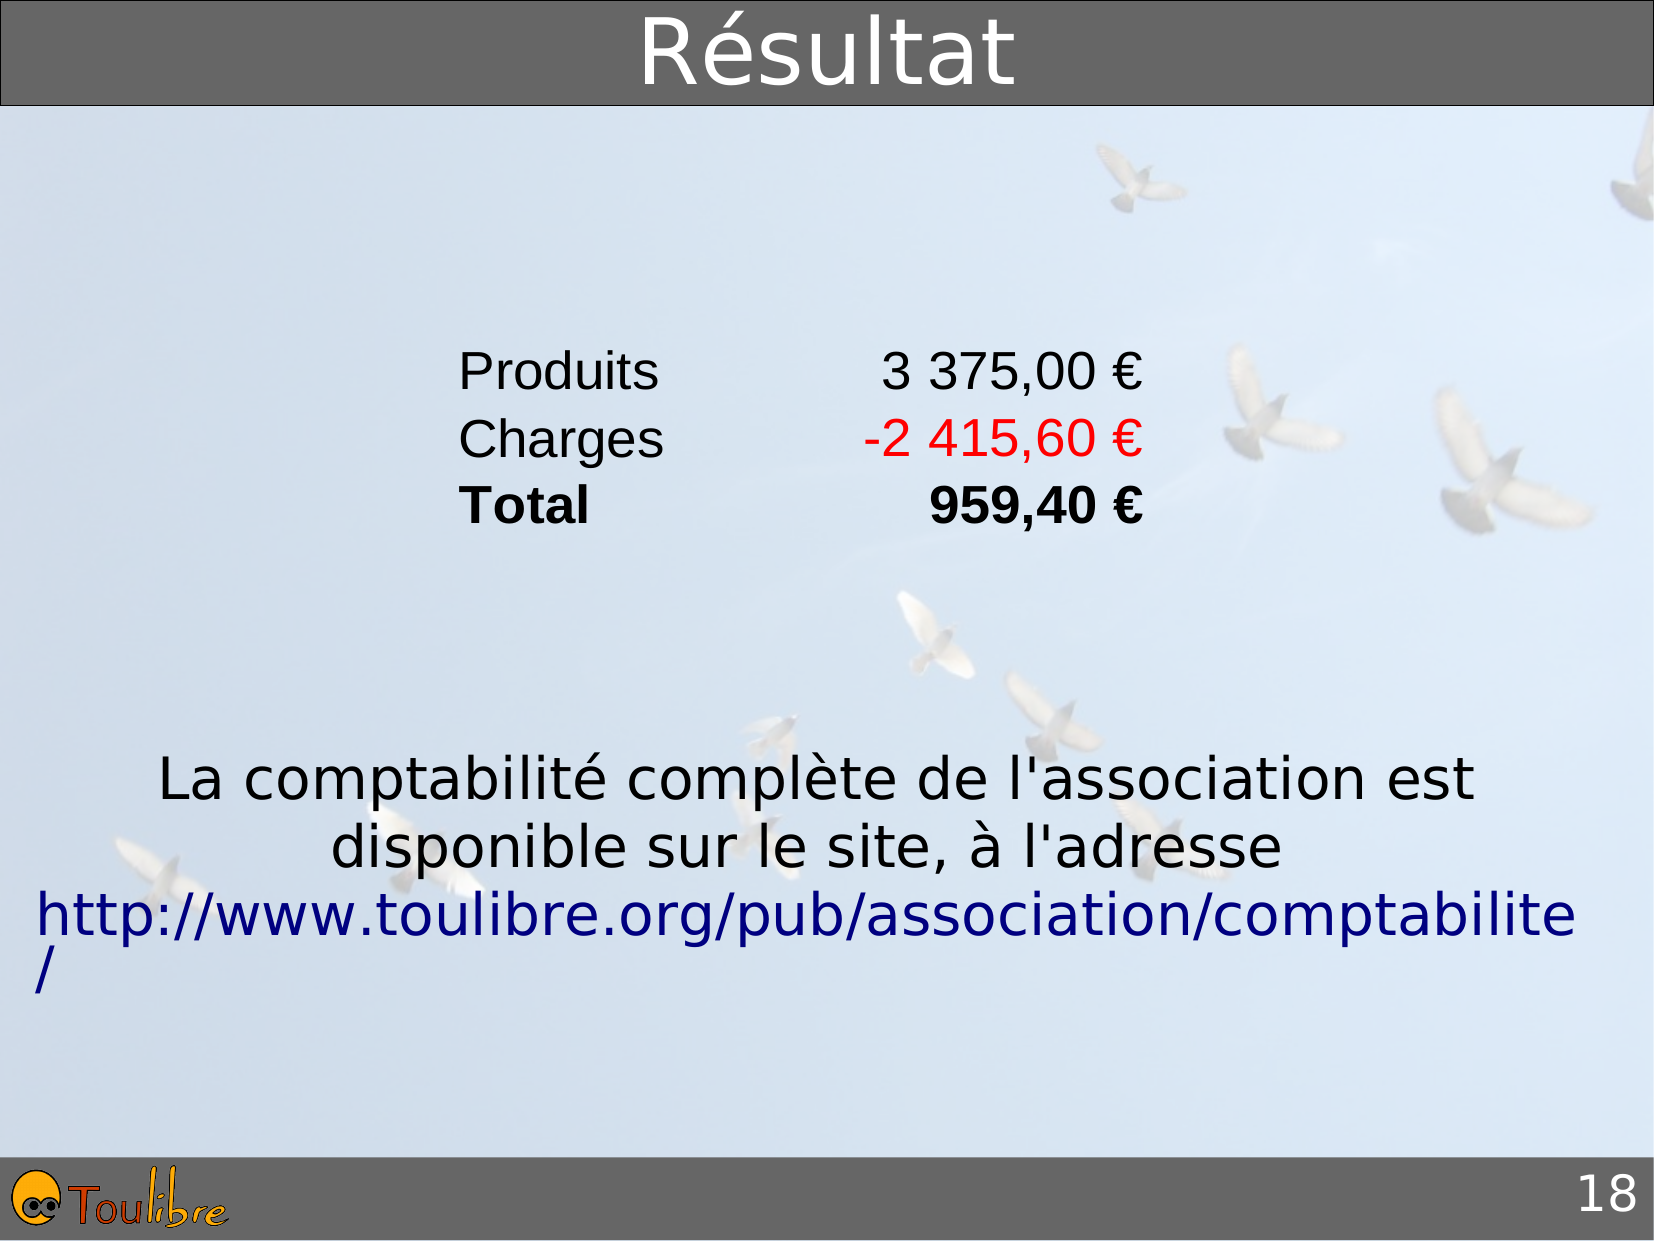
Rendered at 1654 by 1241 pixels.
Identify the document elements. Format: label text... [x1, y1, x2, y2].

text_box La comptabilité complète de l'association est disponible sur le site, à l'adresse http://www.toulibre.org/pub/association/comptabilite/ [20, 738, 1613, 957]
picture [11, 1165, 229, 1228]
chart [456, 339, 1148, 545]
title Résultat [0, 0, 1654, 107]
